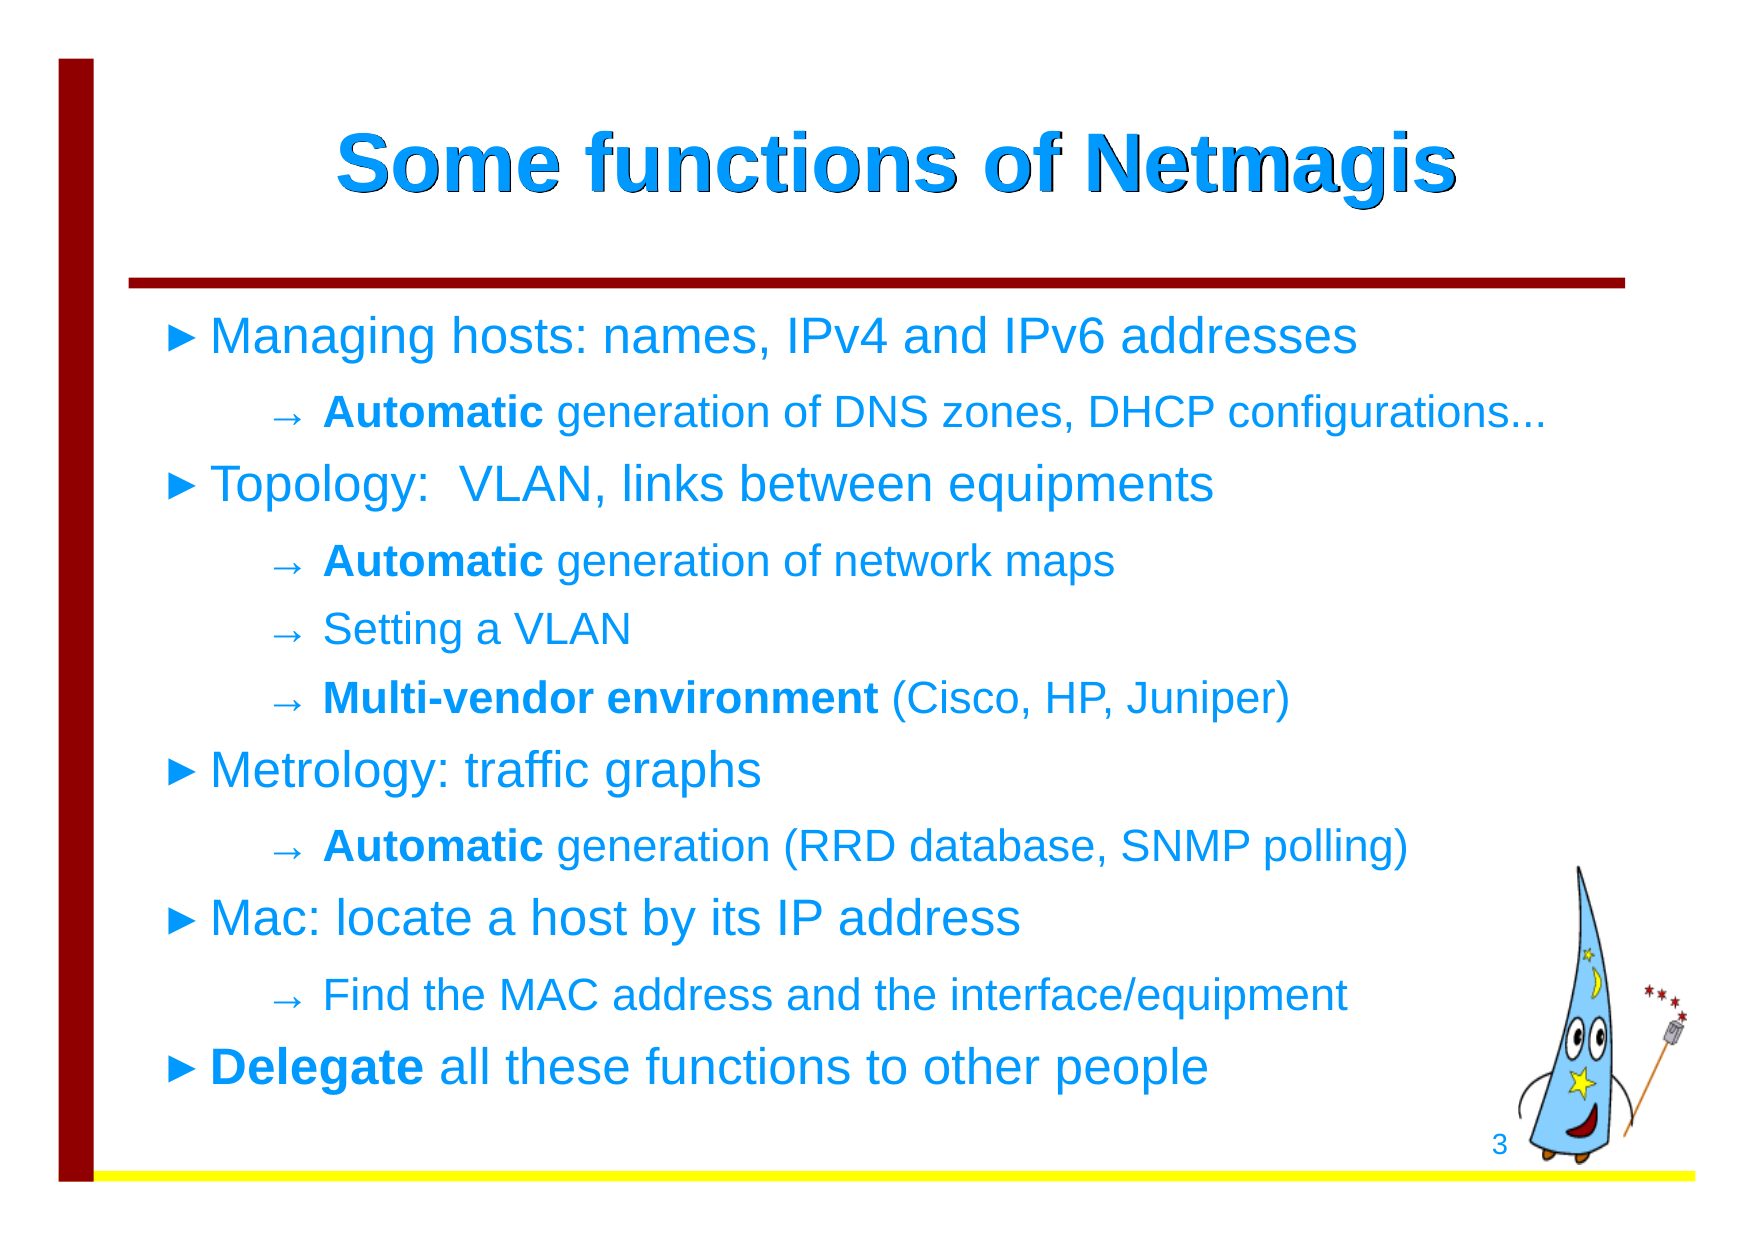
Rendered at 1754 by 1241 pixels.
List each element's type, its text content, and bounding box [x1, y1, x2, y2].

picture [1518, 865, 1687, 1165]
list Managing hosts: names, IPv4 and IPv6 addresses → Automatic generation of DNS zones, DHCP configurations... Topology: VLAN, links between equipments → Automatic generation of network maps → Setting a VLAN → Multi-vendor environment (Cisco, HP, Juniper) Metrology: traffic graphs → Automatic generation (RRD database, SNMP polling) Mac: locate a host by its IP address → Find the MAC address and the interface/equipment Delegate all these functions to other people [144, 306, 1618, 1104]
title Some functions of Netmagis [152, 74, 1643, 252]
